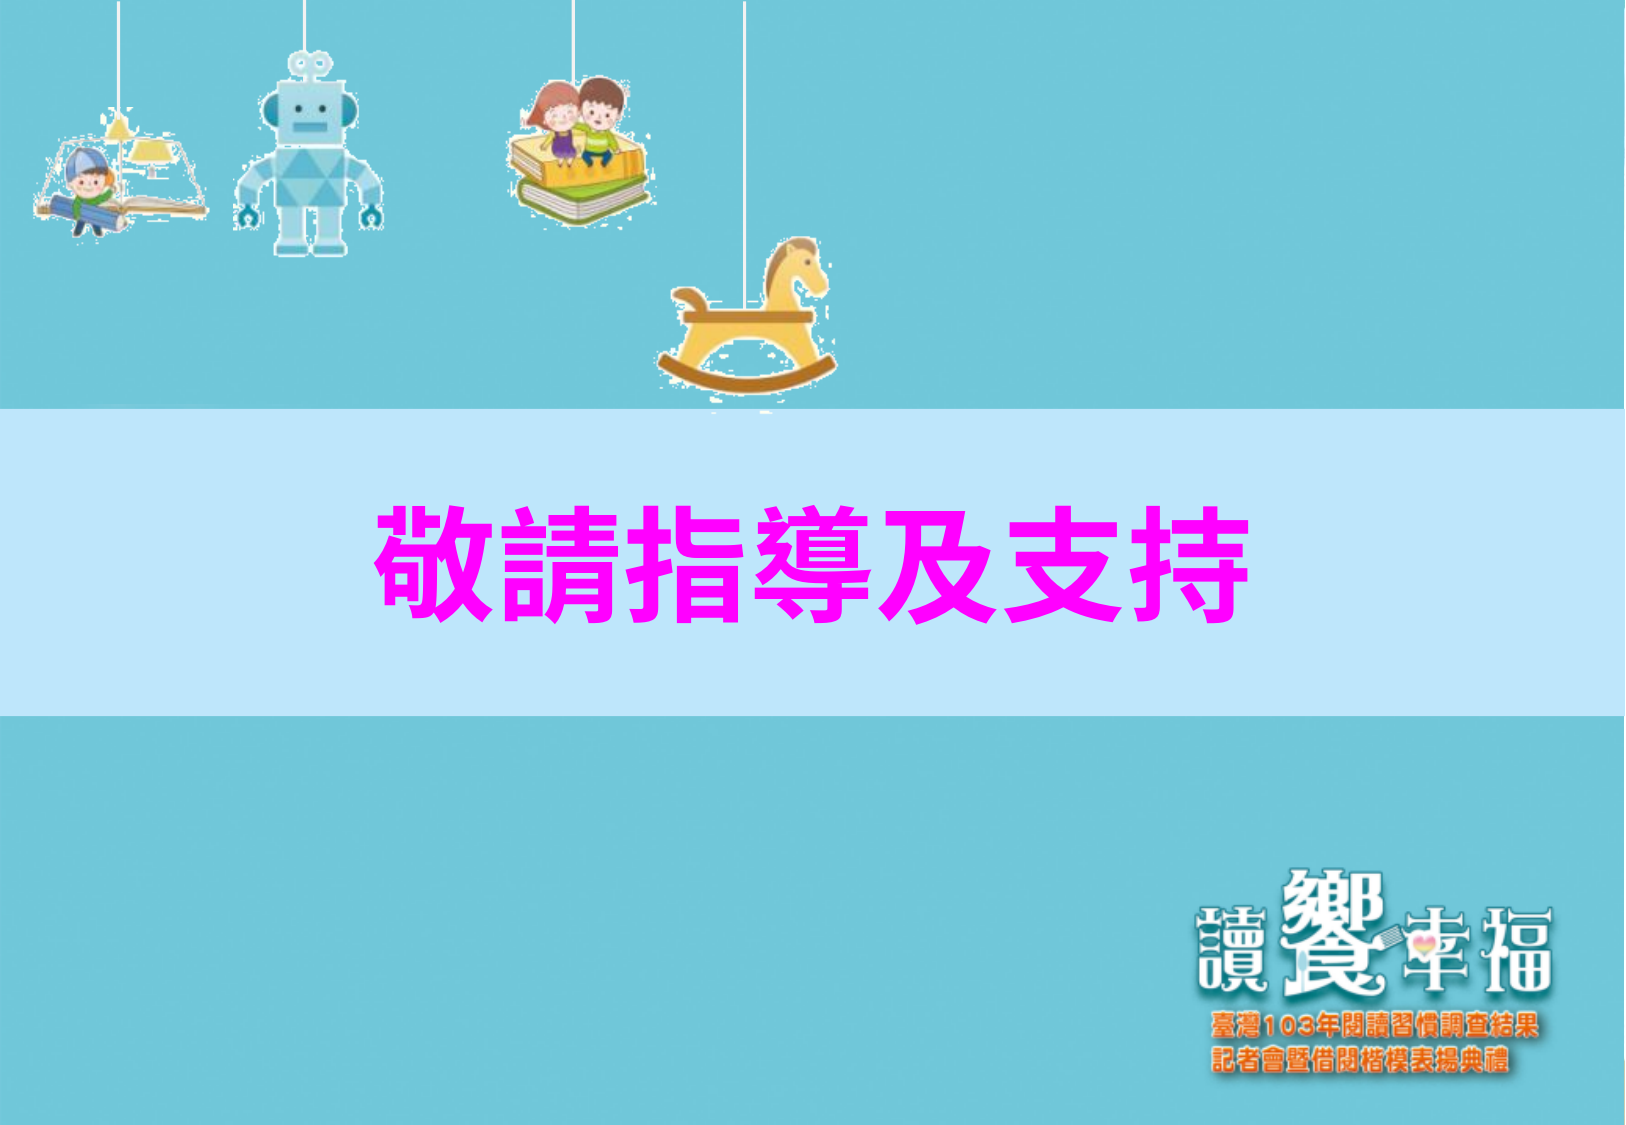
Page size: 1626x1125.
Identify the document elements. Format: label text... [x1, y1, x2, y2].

picture [0, 717, 1625, 1125]
text_box 敬請指導及支持 [351, 479, 1273, 645]
text_box [0, 408, 1625, 717]
picture [0, 0, 1625, 433]
